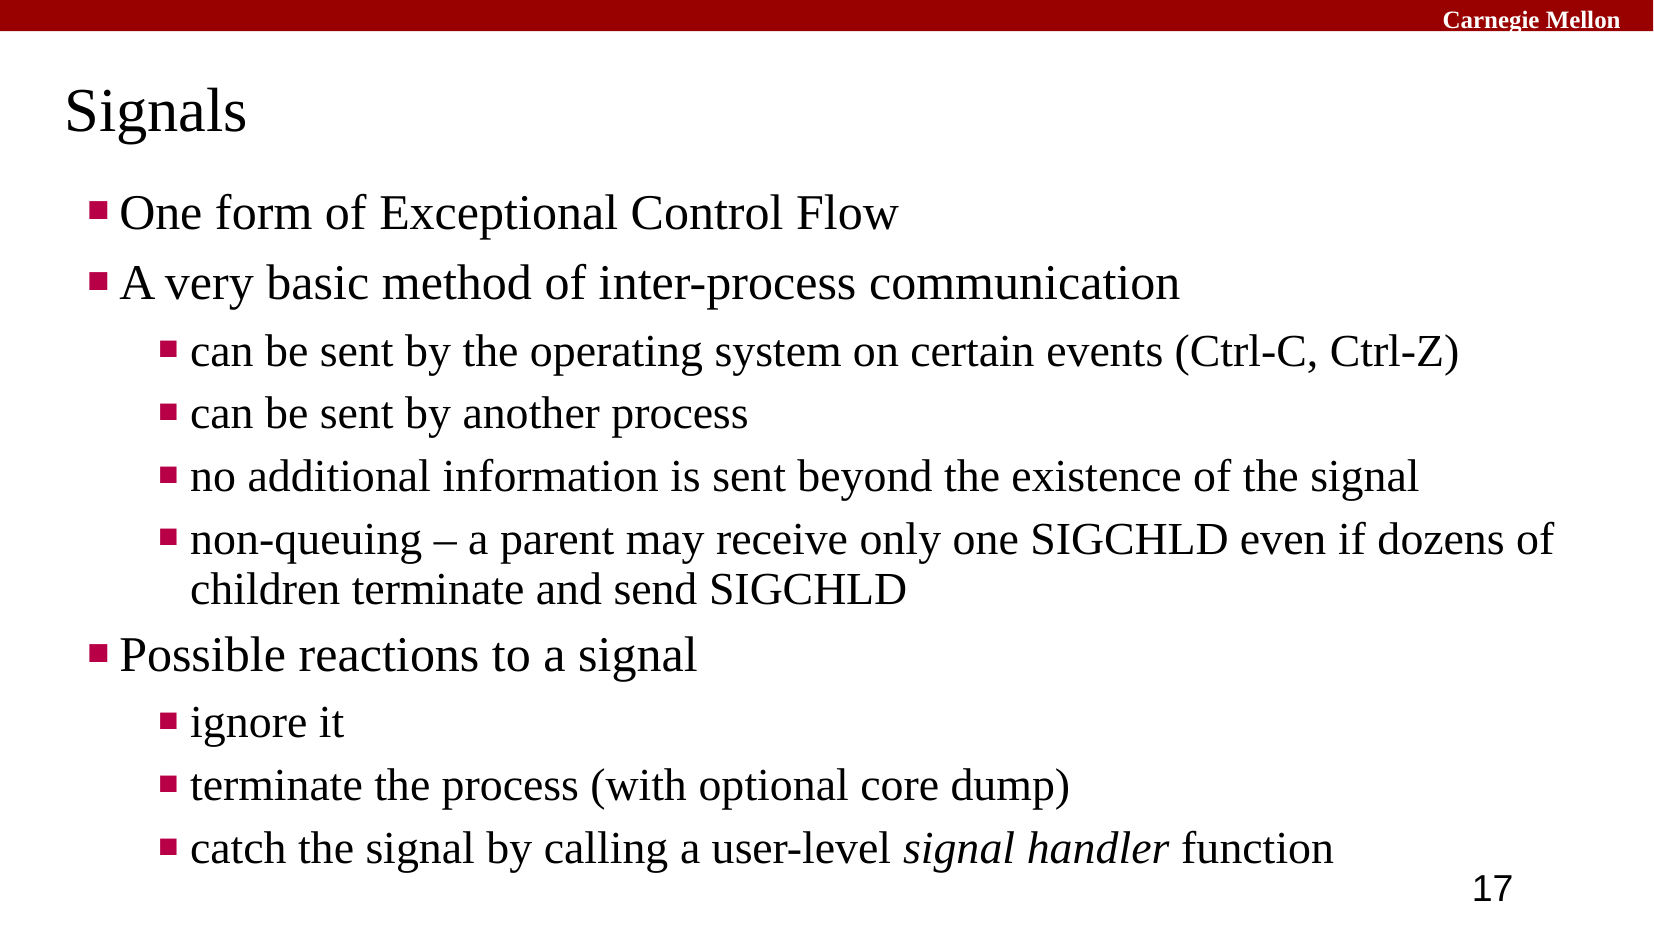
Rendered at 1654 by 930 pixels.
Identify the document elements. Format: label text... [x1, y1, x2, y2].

list One form of Exceptional Control Flow A very basic method of inter-process communication can be sent by the operating system on certain events (Ctrl-C, Ctrl-Z) can be sent by another process no additional information is sent beyond the existence of the signal non-queuing – a parent may receive only one SIGCHLD even if dozens of children terminate and send SIGCHLD Possible reactions to a signal ignore it terminate the process (with optional core dump) catch the signal by calling a user-level signal handler function [71, 184, 1576, 901]
title Signals [64, 58, 1576, 163]
